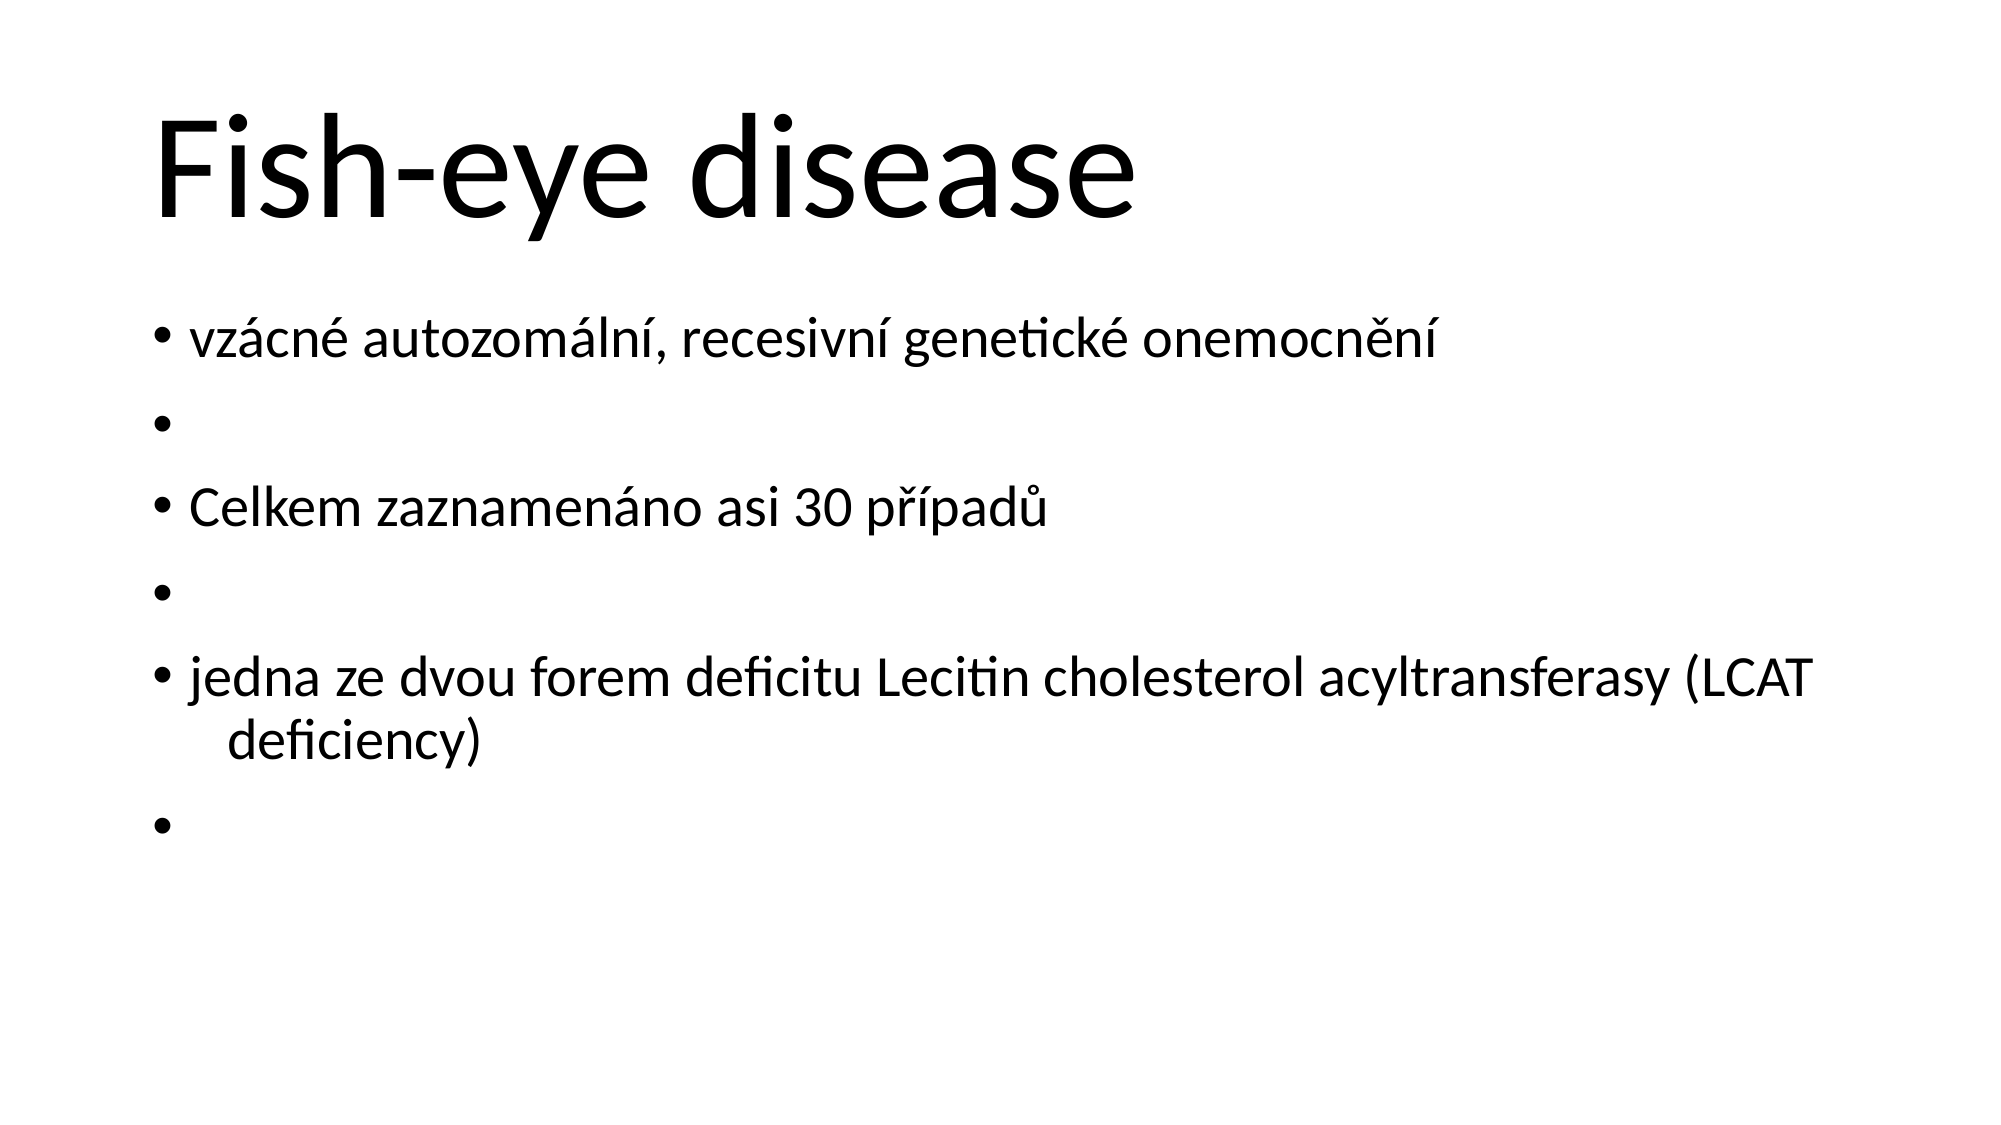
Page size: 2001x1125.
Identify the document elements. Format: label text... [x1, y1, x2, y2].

title Fish-eye disease [137, 59, 1863, 278]
list vzácné autozomální, recesivní genetické onemocnění Celkem zaznamenáno asi 30 případů jedna ze dvou forem deficitu Lecitin cholesterol acyltransferasy (LCAT deficiency) [137, 299, 1863, 1014]
